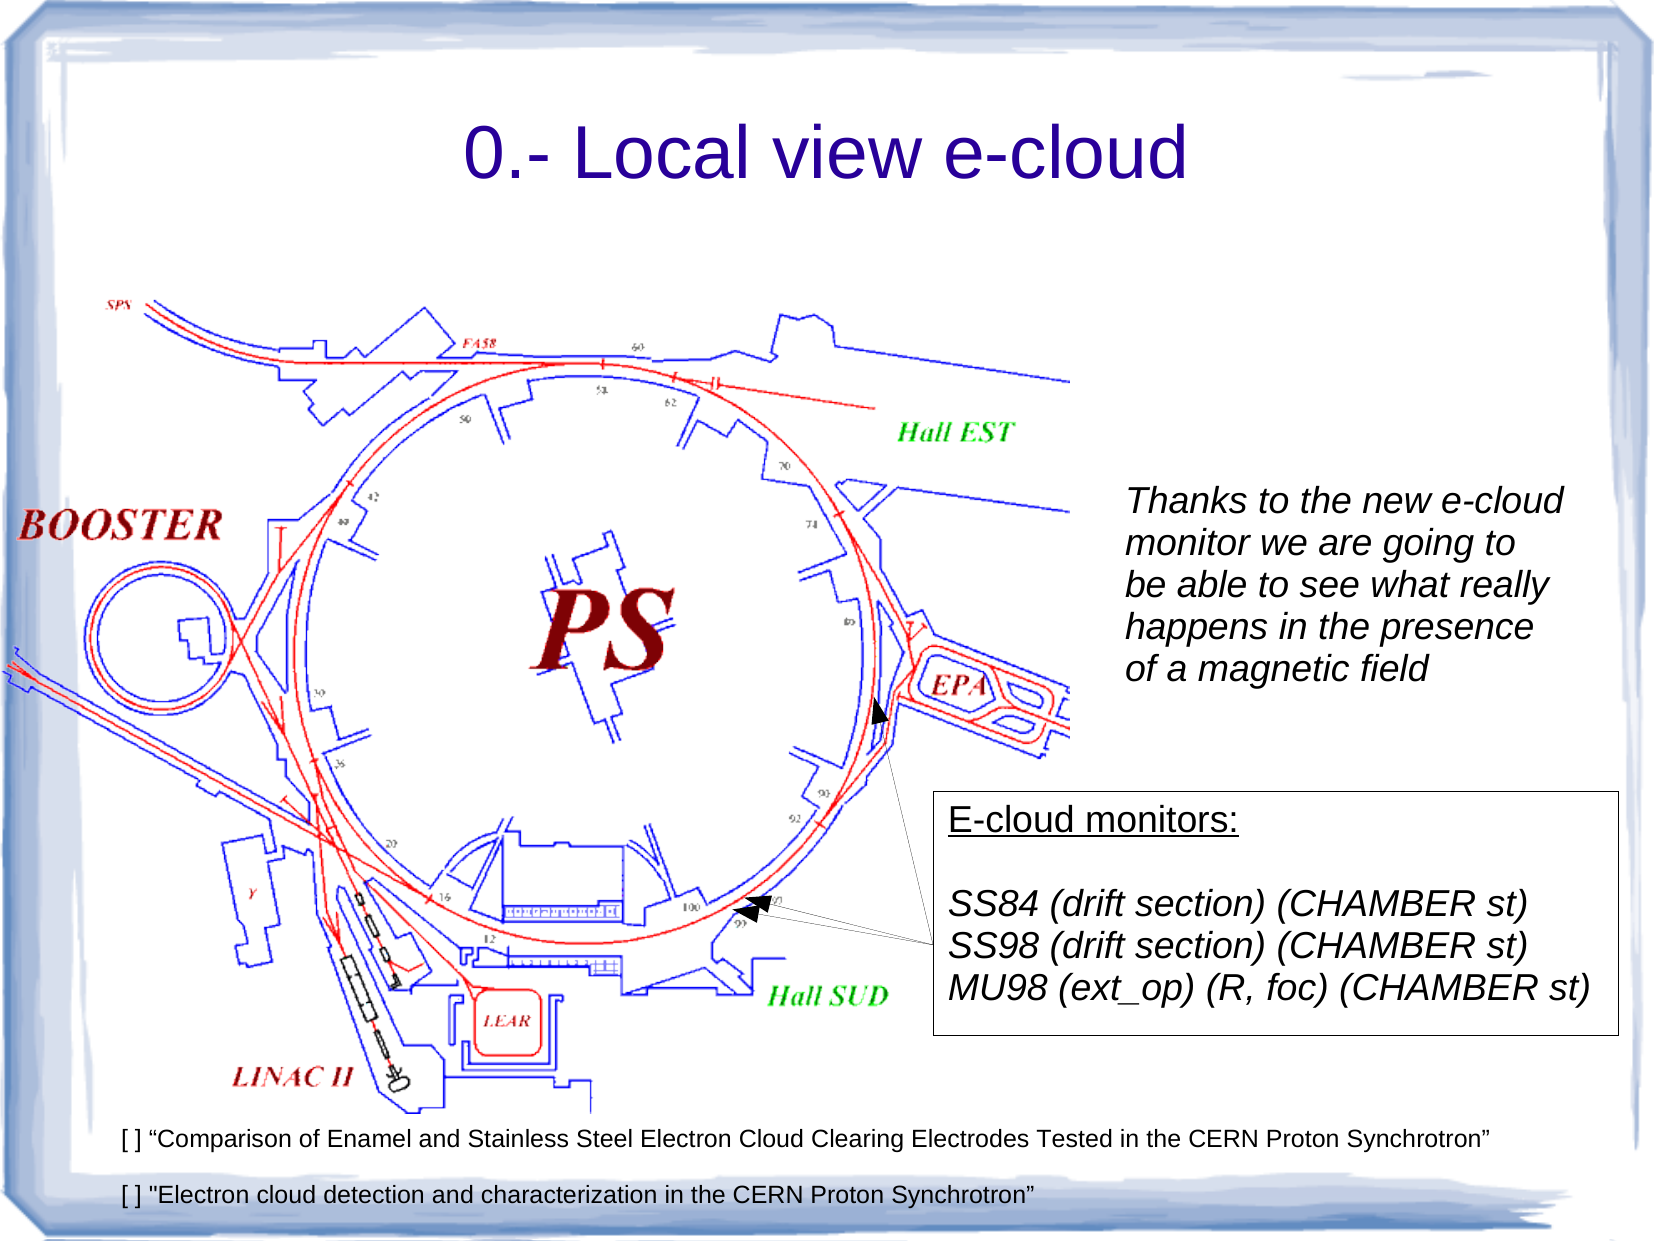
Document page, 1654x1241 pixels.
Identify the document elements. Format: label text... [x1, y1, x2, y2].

text_box [ ] “Comparison of Enamel and Stainless Steel Electron Cloud Clearing Electrodes Tested in the CERN Proton Synchrotron” [ ] "Electron cloud detection and characterization in the CERN Proton Synchrotron” [106, 1117, 1560, 1217]
title 0.- Local view e-cloud [82, 49, 1571, 257]
picture [0, 0, 1654, 1241]
text_box Thanks to the new e-cloud monitor we are going to be able to see what really happens in the presence of a magnetic field [1110, 472, 1583, 697]
text_box E-cloud monitors: SS84 (drift section) (CHAMBER st) SS98 (drift section) (CHAMBER st) MU98 (ext_op) (R, foc) (CHAMBER st) [933, 791, 1619, 1036]
